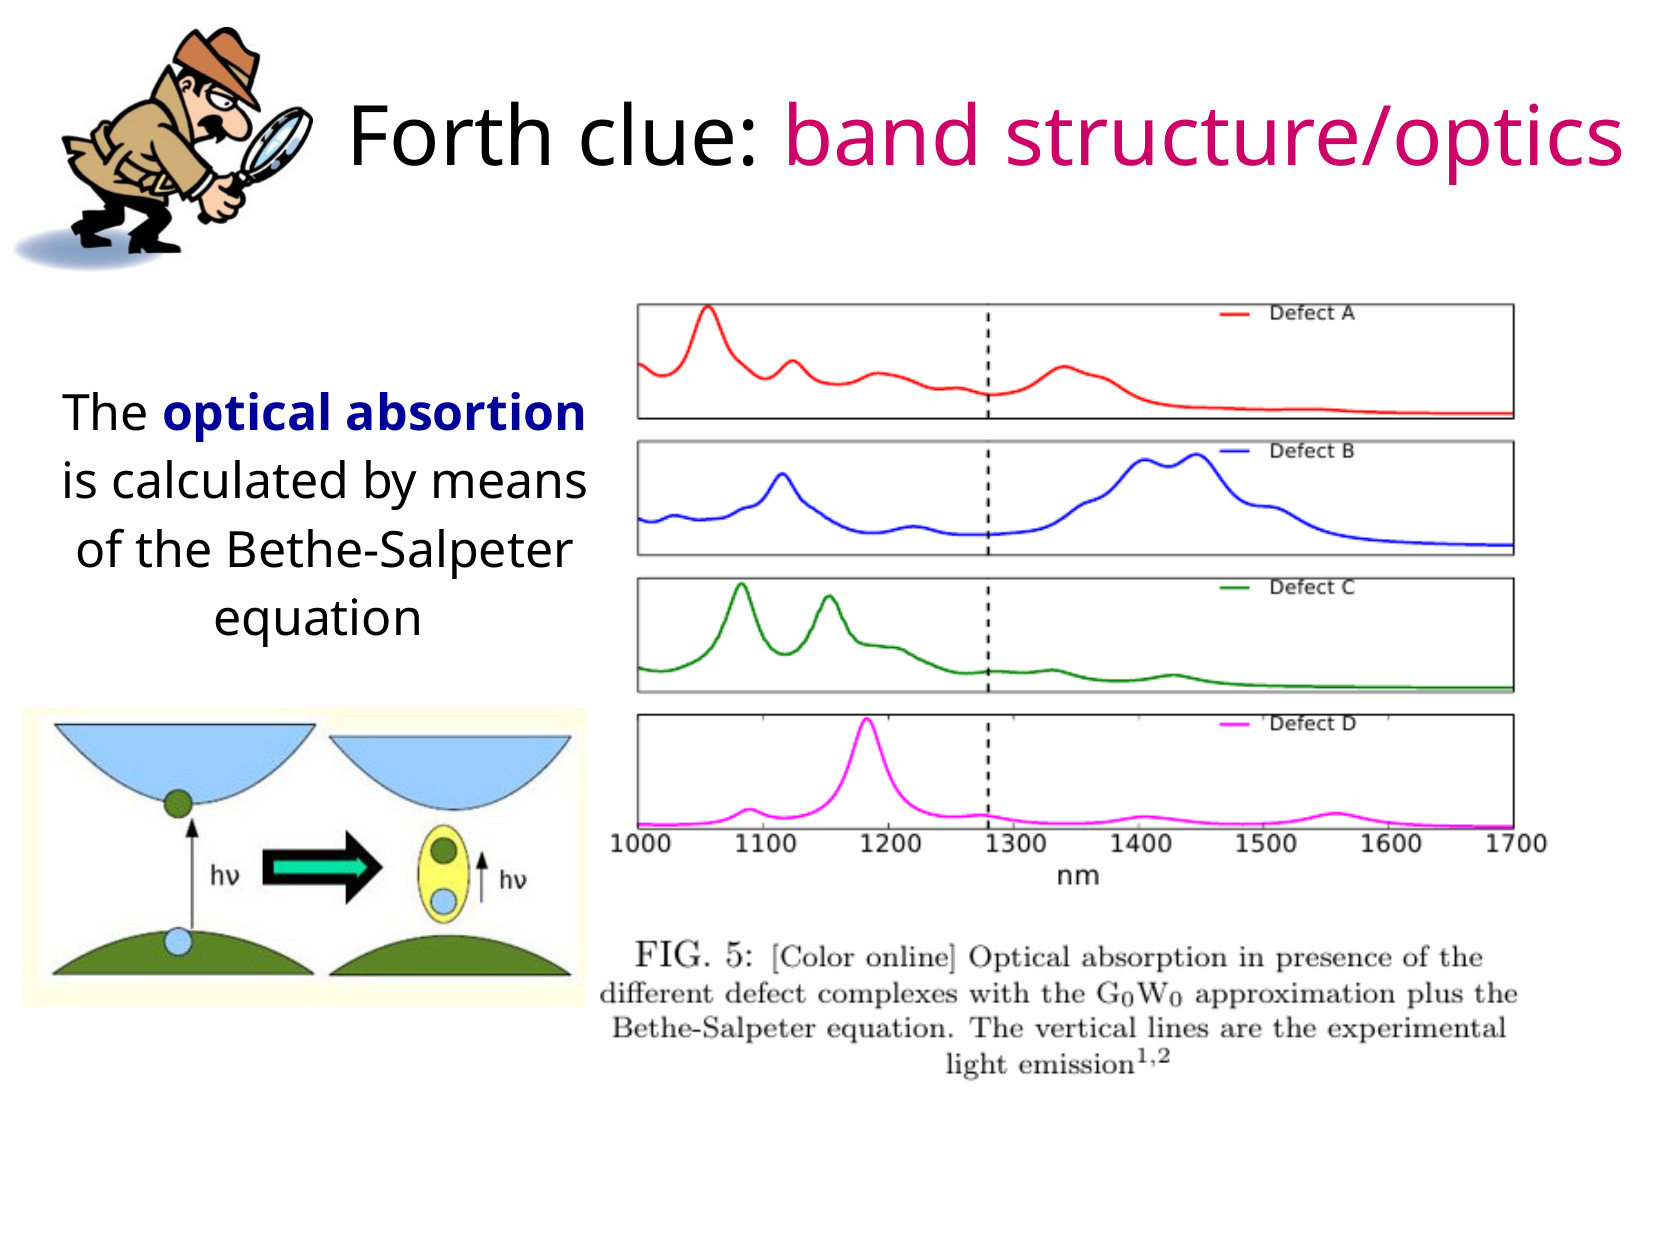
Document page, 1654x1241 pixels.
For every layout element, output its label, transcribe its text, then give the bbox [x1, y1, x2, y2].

title Forth clue: band structure/optics [342, 70, 1630, 195]
text_box The optical absortion is calculated by means of the Bethe-Salpeter equation [47, 342, 603, 686]
picture [23, 708, 586, 1006]
picture [590, 271, 1566, 1103]
picture [12, 27, 313, 272]
